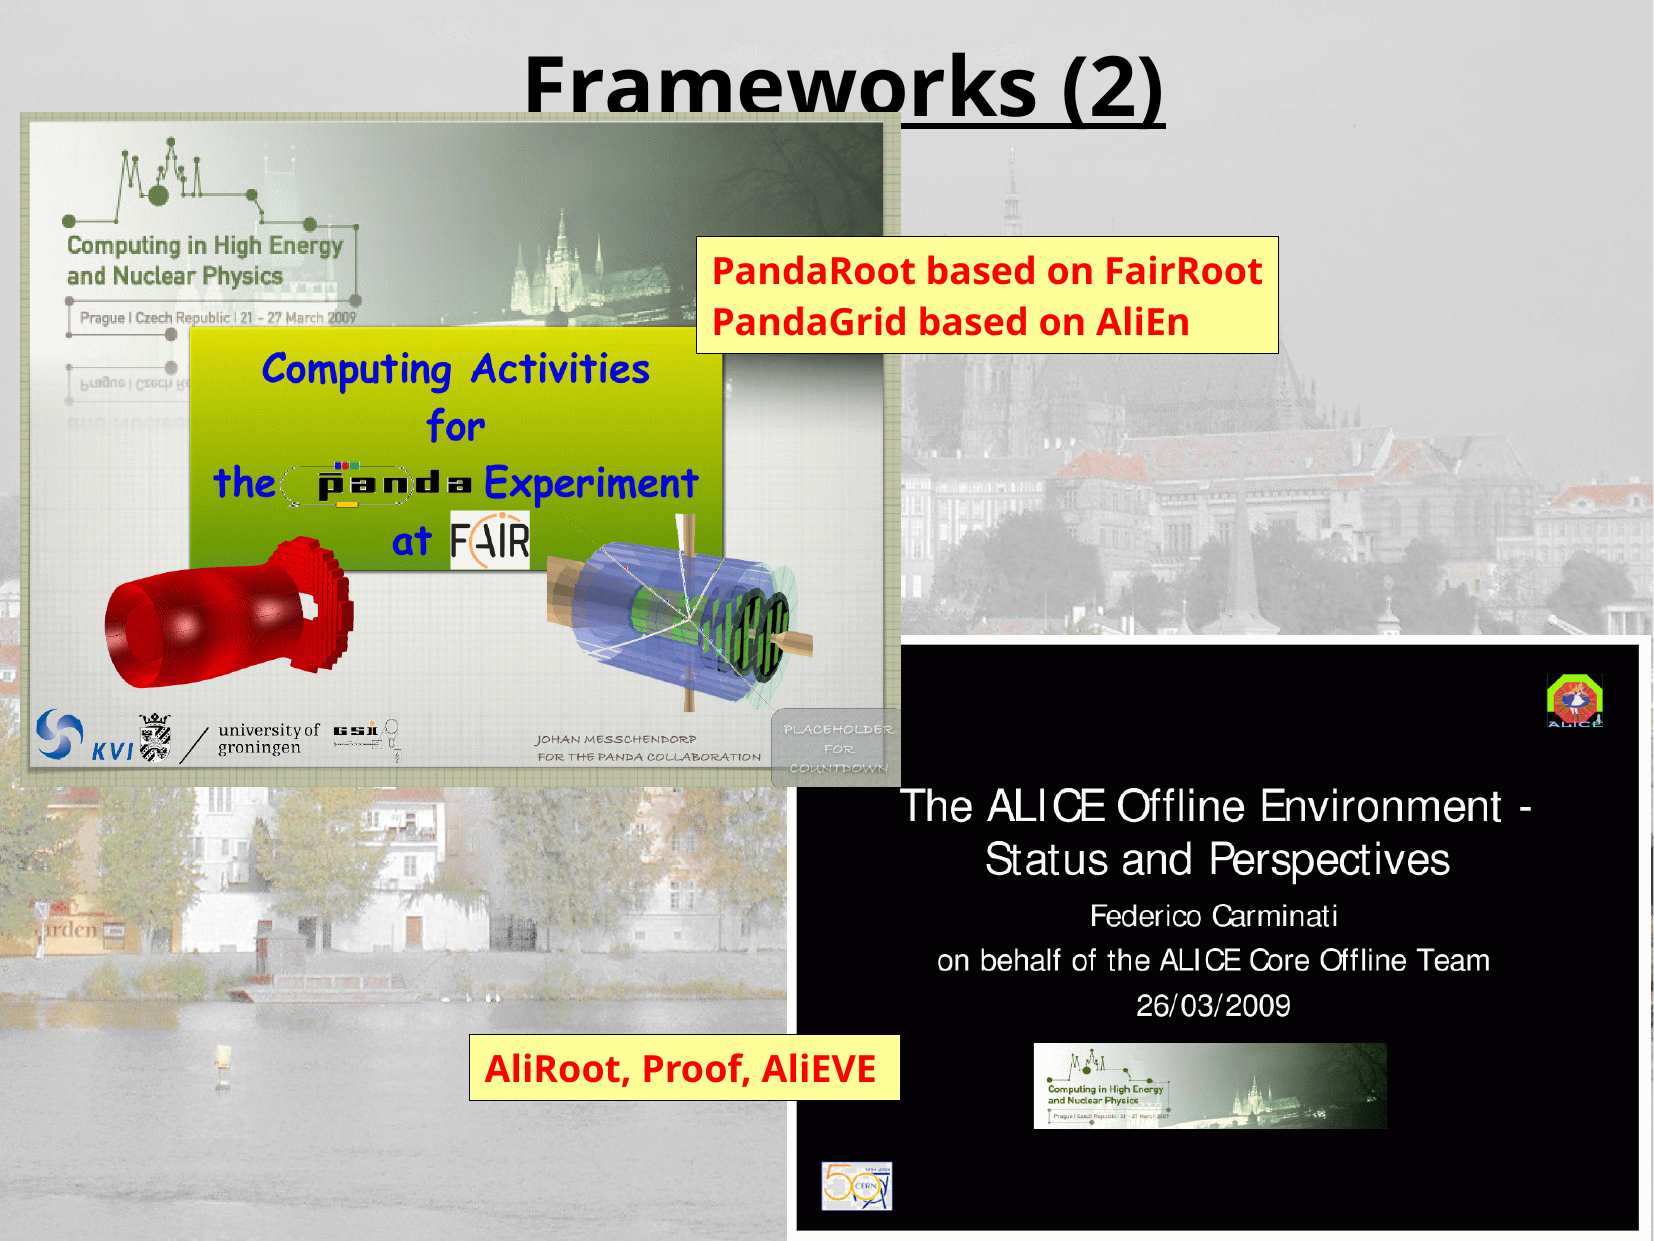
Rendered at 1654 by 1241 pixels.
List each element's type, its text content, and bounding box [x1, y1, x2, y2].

picture [0, 0, 1654, 1241]
text_box PandaRoot based on FairRoot PandaGrid based on AliEn [696, 236, 1241, 328]
title Frameworks (2) [149, 0, 1538, 168]
text_box AliRoot, Proof, AliEVE [469, 1034, 901, 1088]
